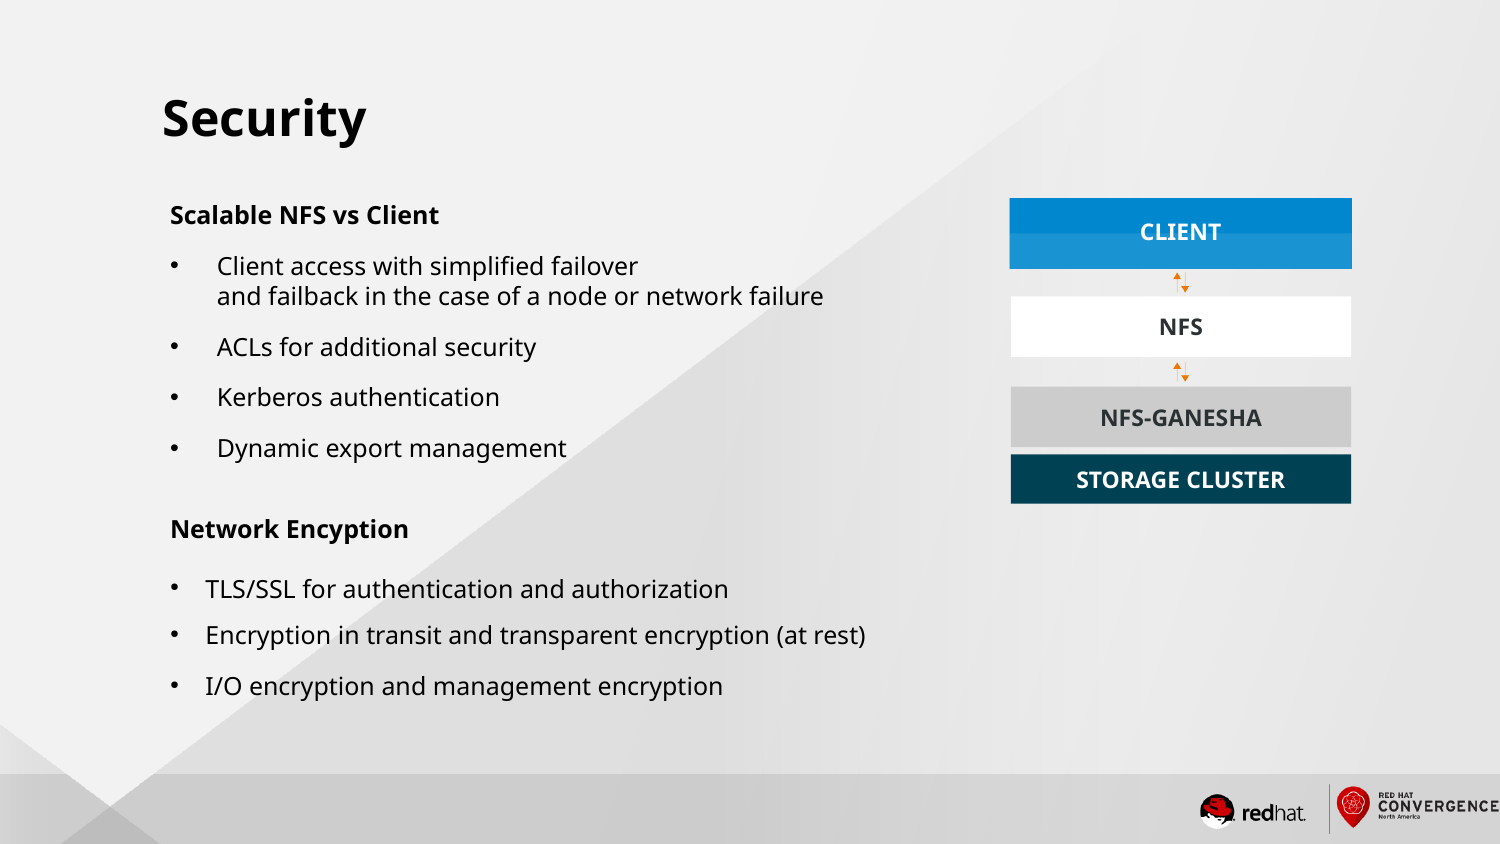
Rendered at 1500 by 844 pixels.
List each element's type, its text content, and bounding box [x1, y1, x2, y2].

text_box NFS-GANESHA [1010, 386, 1352, 448]
text_box CLIENT [1009, 207, 1352, 257]
text_box NFS [1010, 296, 1352, 357]
subtitle Scalable NFS vs Client Client access with simplified failover and failback in the case of a node or network failure ACLs for additional security Kerberos authentication Dynamic export management Network Encyption TLS/SSL for authentication and authorization Encryption in transit and transparent encryption (at rest) I/O encryption and management encryption [155, 180, 1205, 721]
picture [0, 0, 1500, 844]
text_box STORAGE CLUSTER [1010, 454, 1352, 504]
text_box Security [147, 78, 1407, 155]
